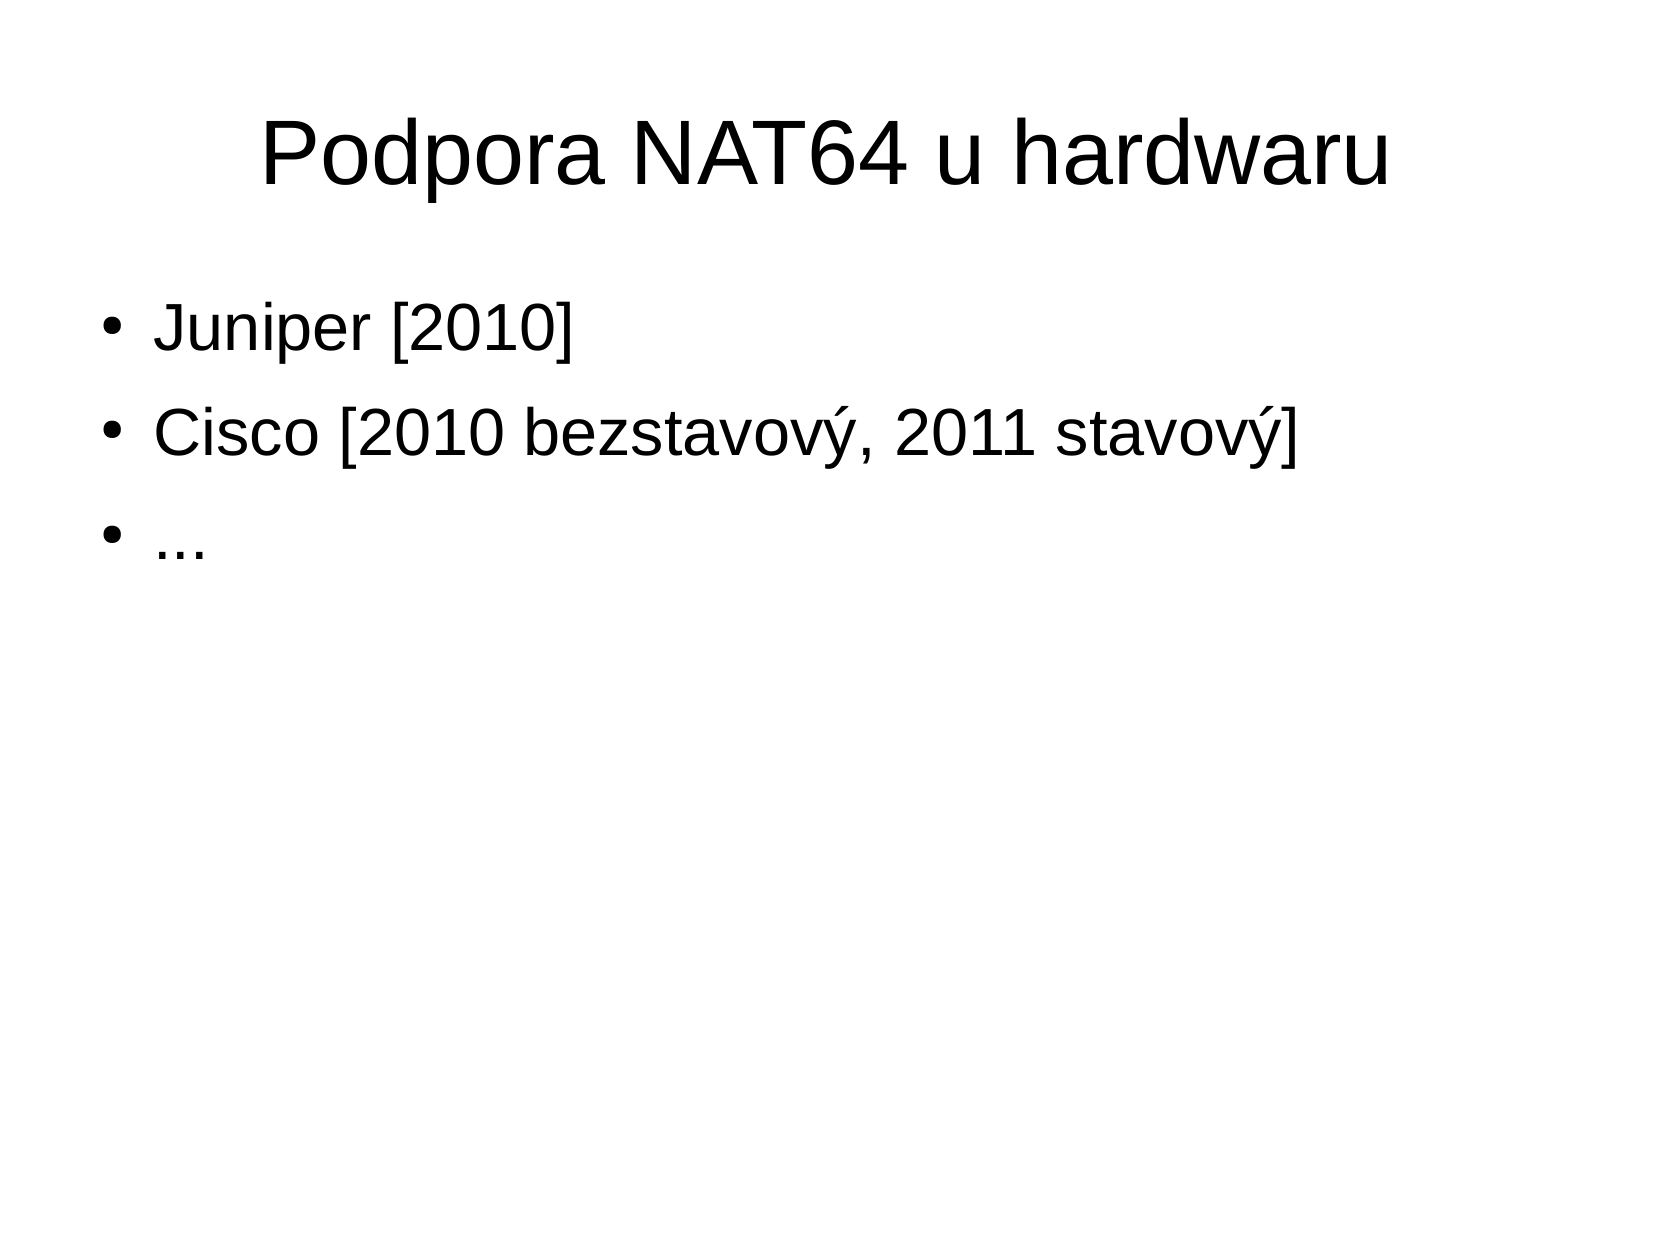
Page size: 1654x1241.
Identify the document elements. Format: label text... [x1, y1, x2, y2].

title Podpora NAT64 u hardwaru [82, 49, 1571, 257]
list Juniper [2010] Cisco [2010 bezstavový, 2011 stavový] ... [82, 290, 1571, 1109]
